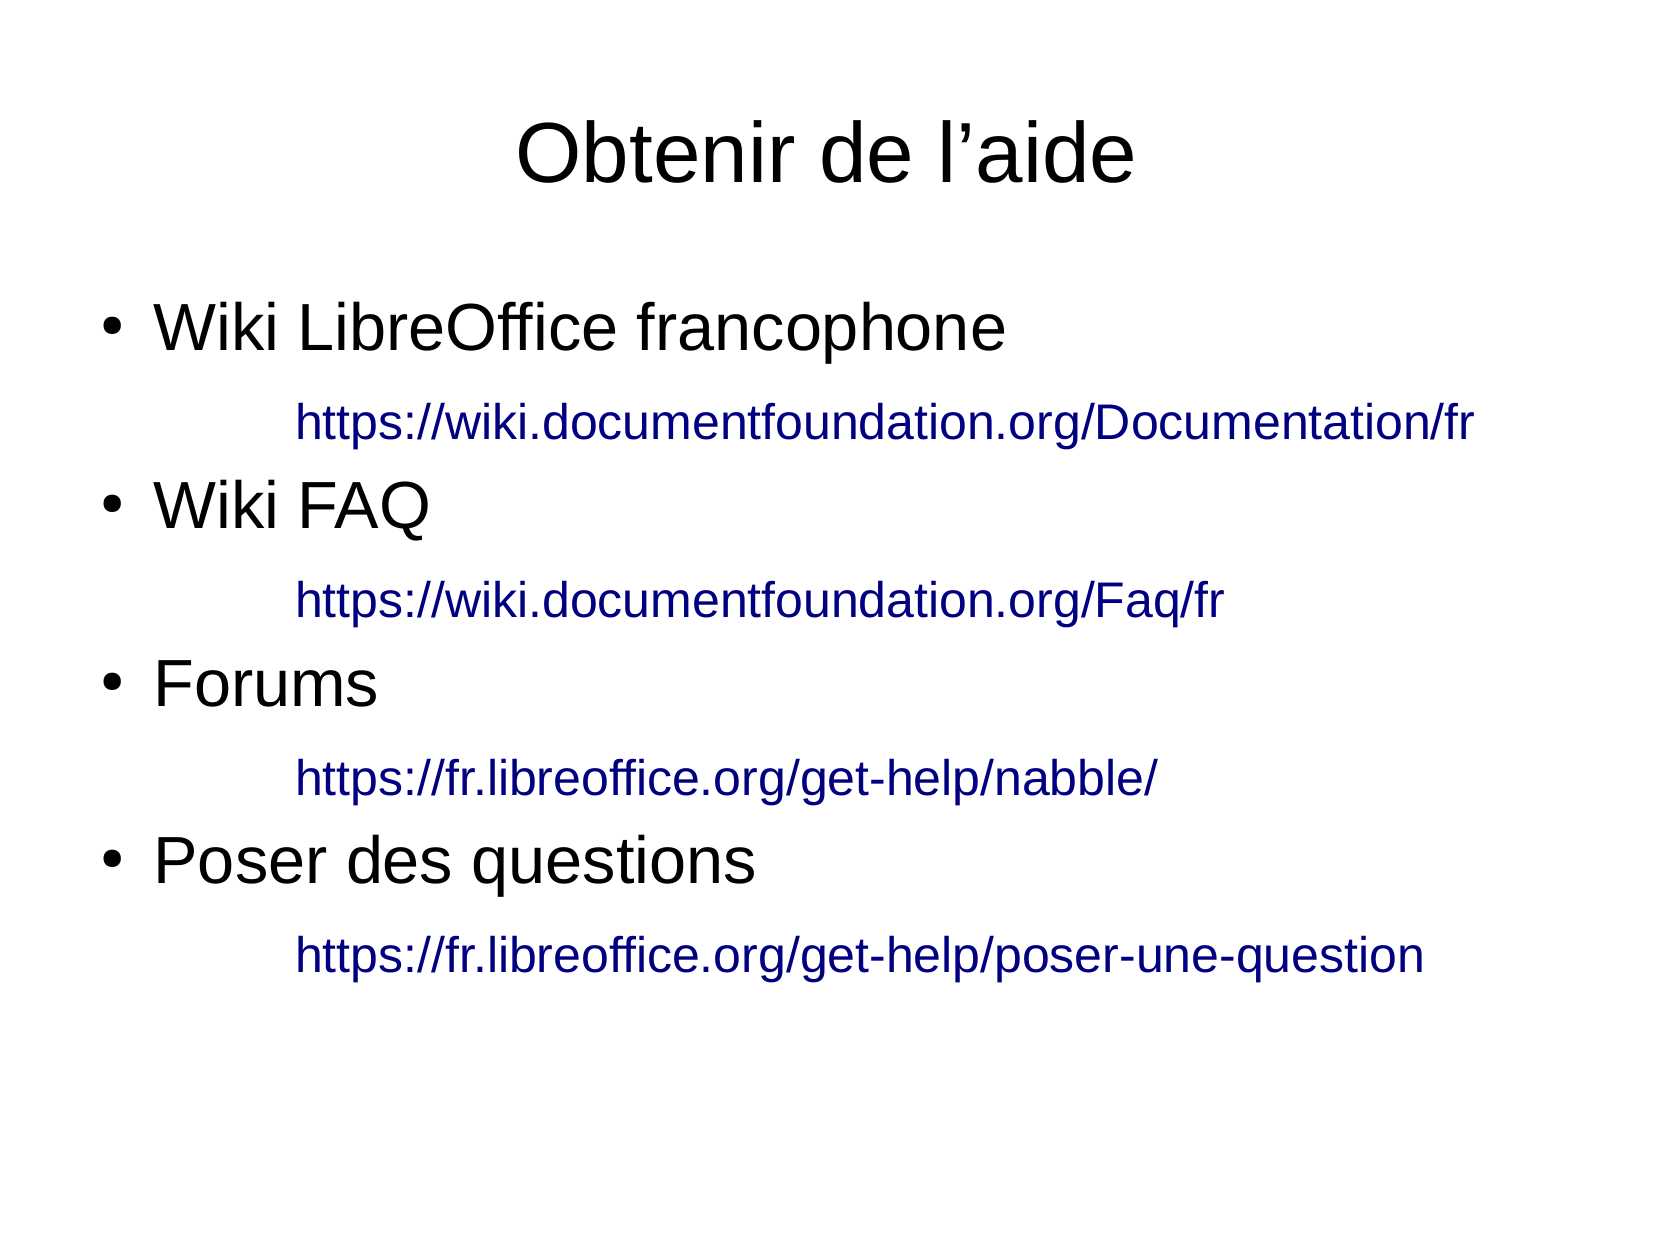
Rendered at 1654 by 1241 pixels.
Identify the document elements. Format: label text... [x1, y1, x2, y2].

title Obtenir de l’aide [82, 49, 1571, 257]
list Wiki LibreOffice francophone https://wiki.documentfoundation.org/Documentation/fr Wiki FAQ https://wiki.documentfoundation.org/Faq/fr Forums https://fr.libreoffice.org/get-help/nabble/ Poser des questions https://fr.libreoffice.org/get-help/poser-une-question [82, 290, 1571, 1010]
